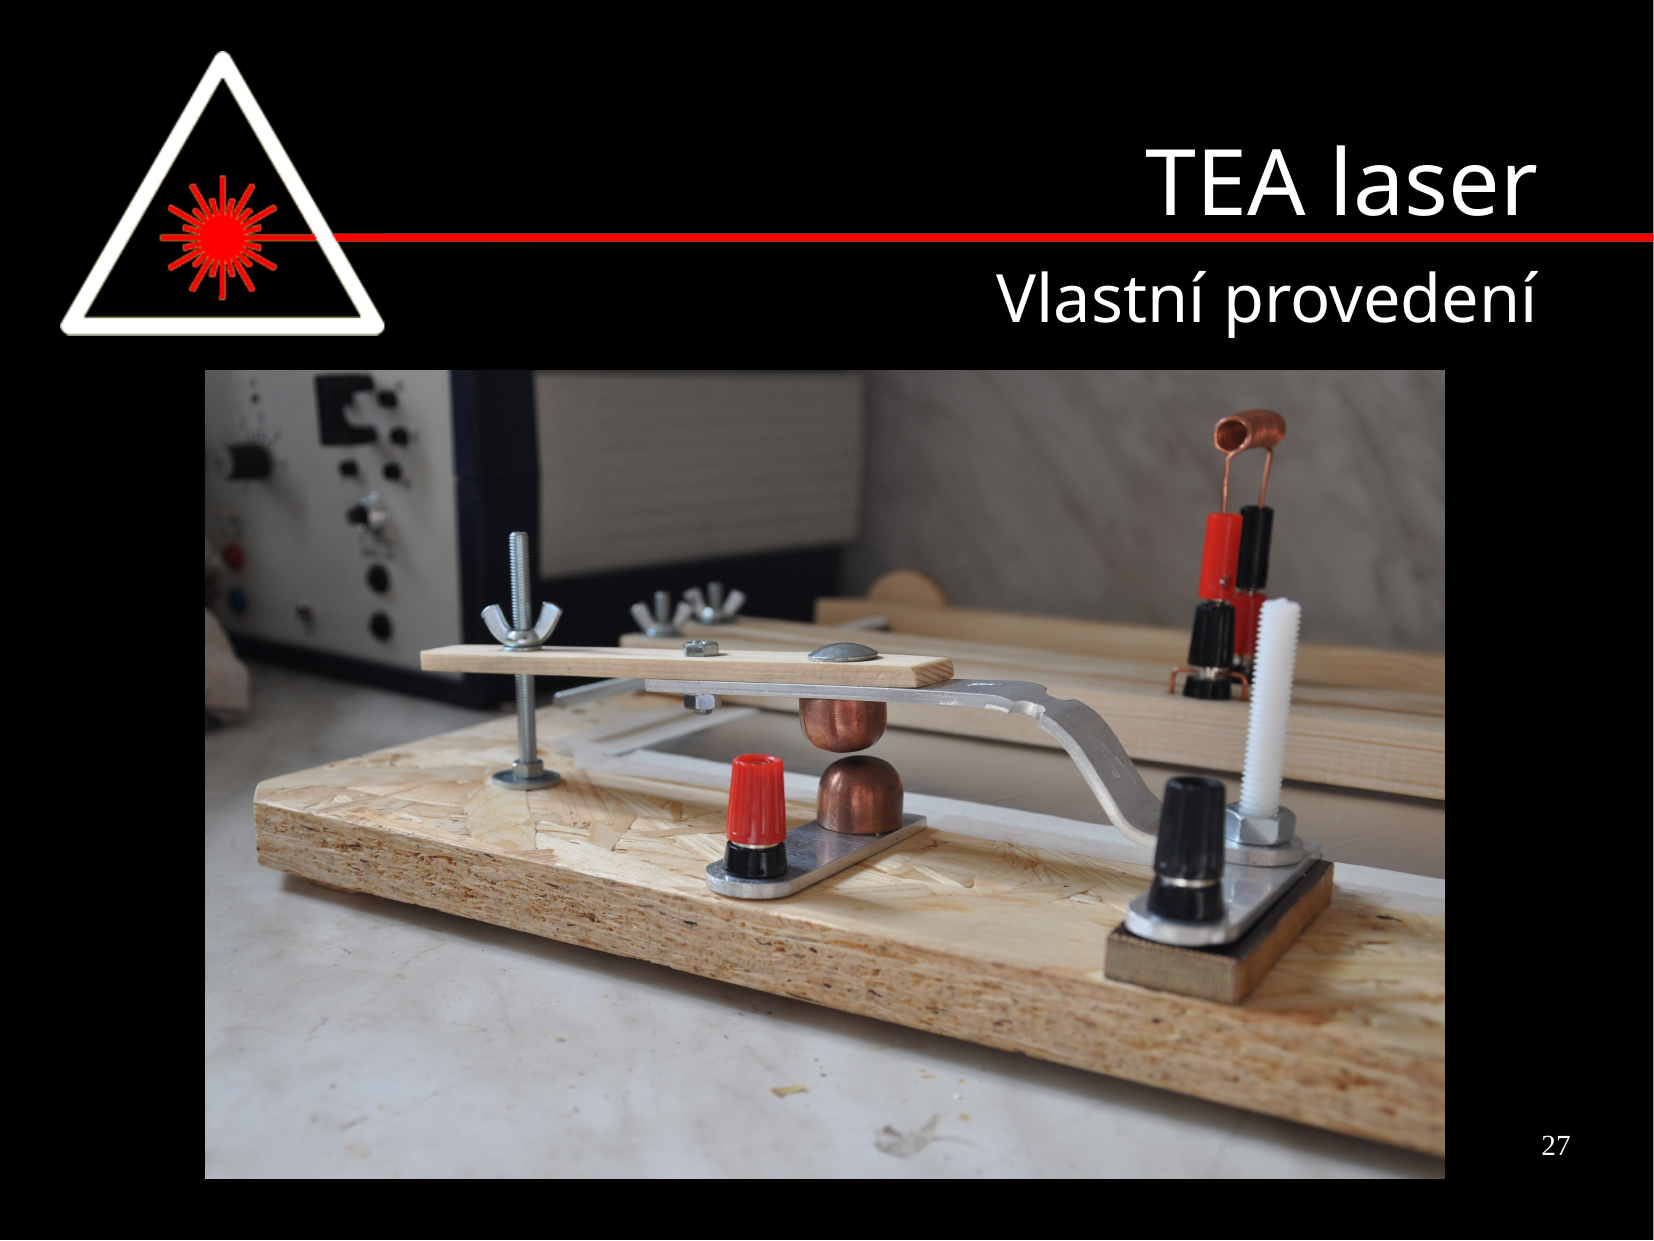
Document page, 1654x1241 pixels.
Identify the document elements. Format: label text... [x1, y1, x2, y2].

list Vlastní provedení [503, 251, 1539, 443]
title TEA laser [50, 75, 1540, 283]
picture [60, 51, 1654, 336]
picture [60, 283, 503, 336]
picture [205, 370, 1445, 1179]
